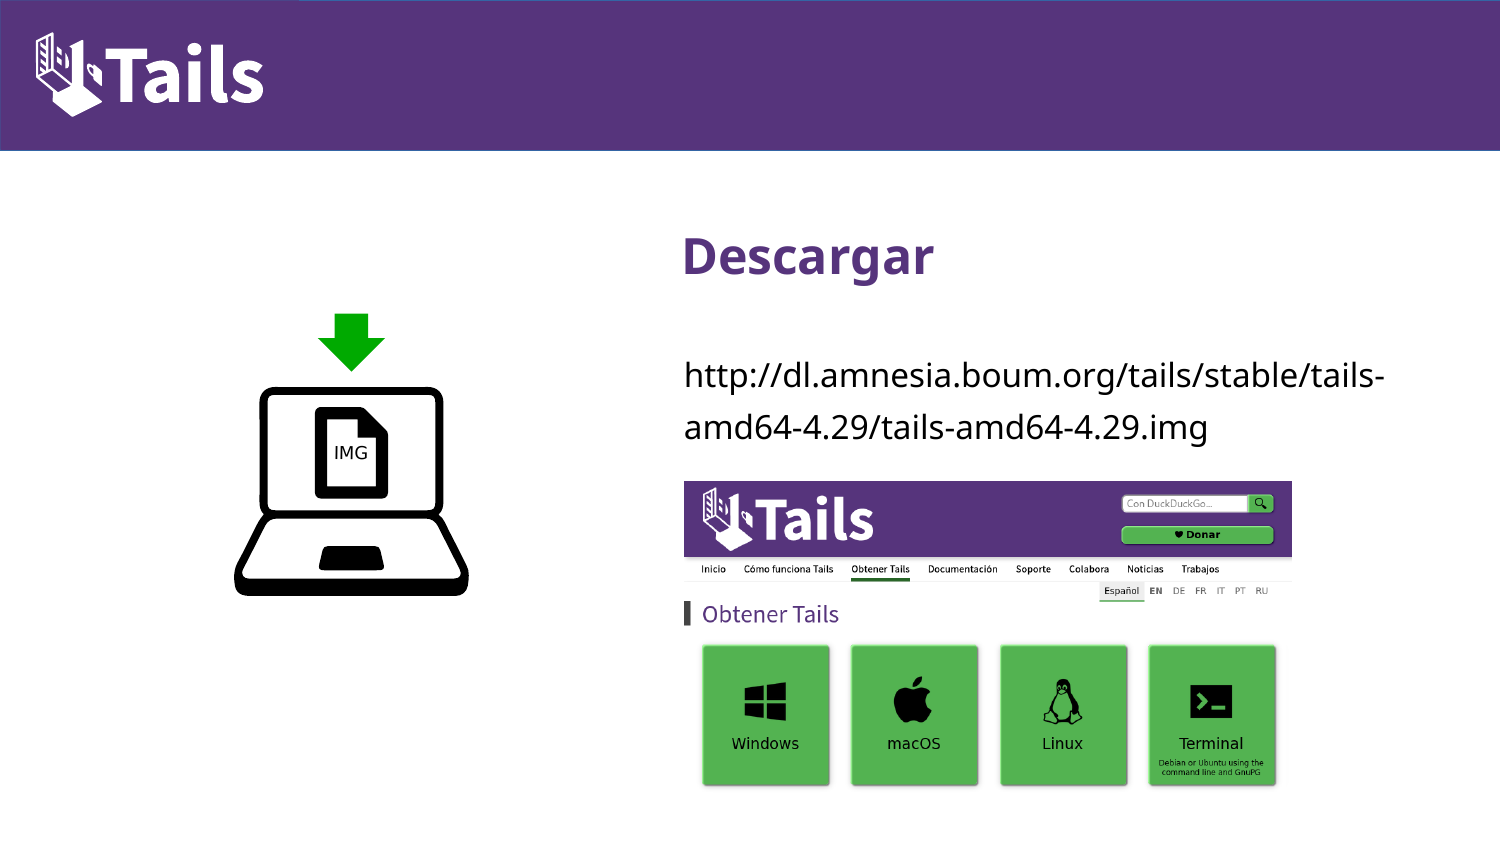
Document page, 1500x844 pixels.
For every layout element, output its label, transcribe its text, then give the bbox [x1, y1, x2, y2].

picture [92, 232, 610, 751]
title Descargar [680, 197, 1426, 314]
text_box http://dl.amnesia.boum.org/tails/stable/tails-amd64-4.29/tails-amd64-4.29.img [669, 337, 1457, 449]
picture [684, 481, 1292, 802]
